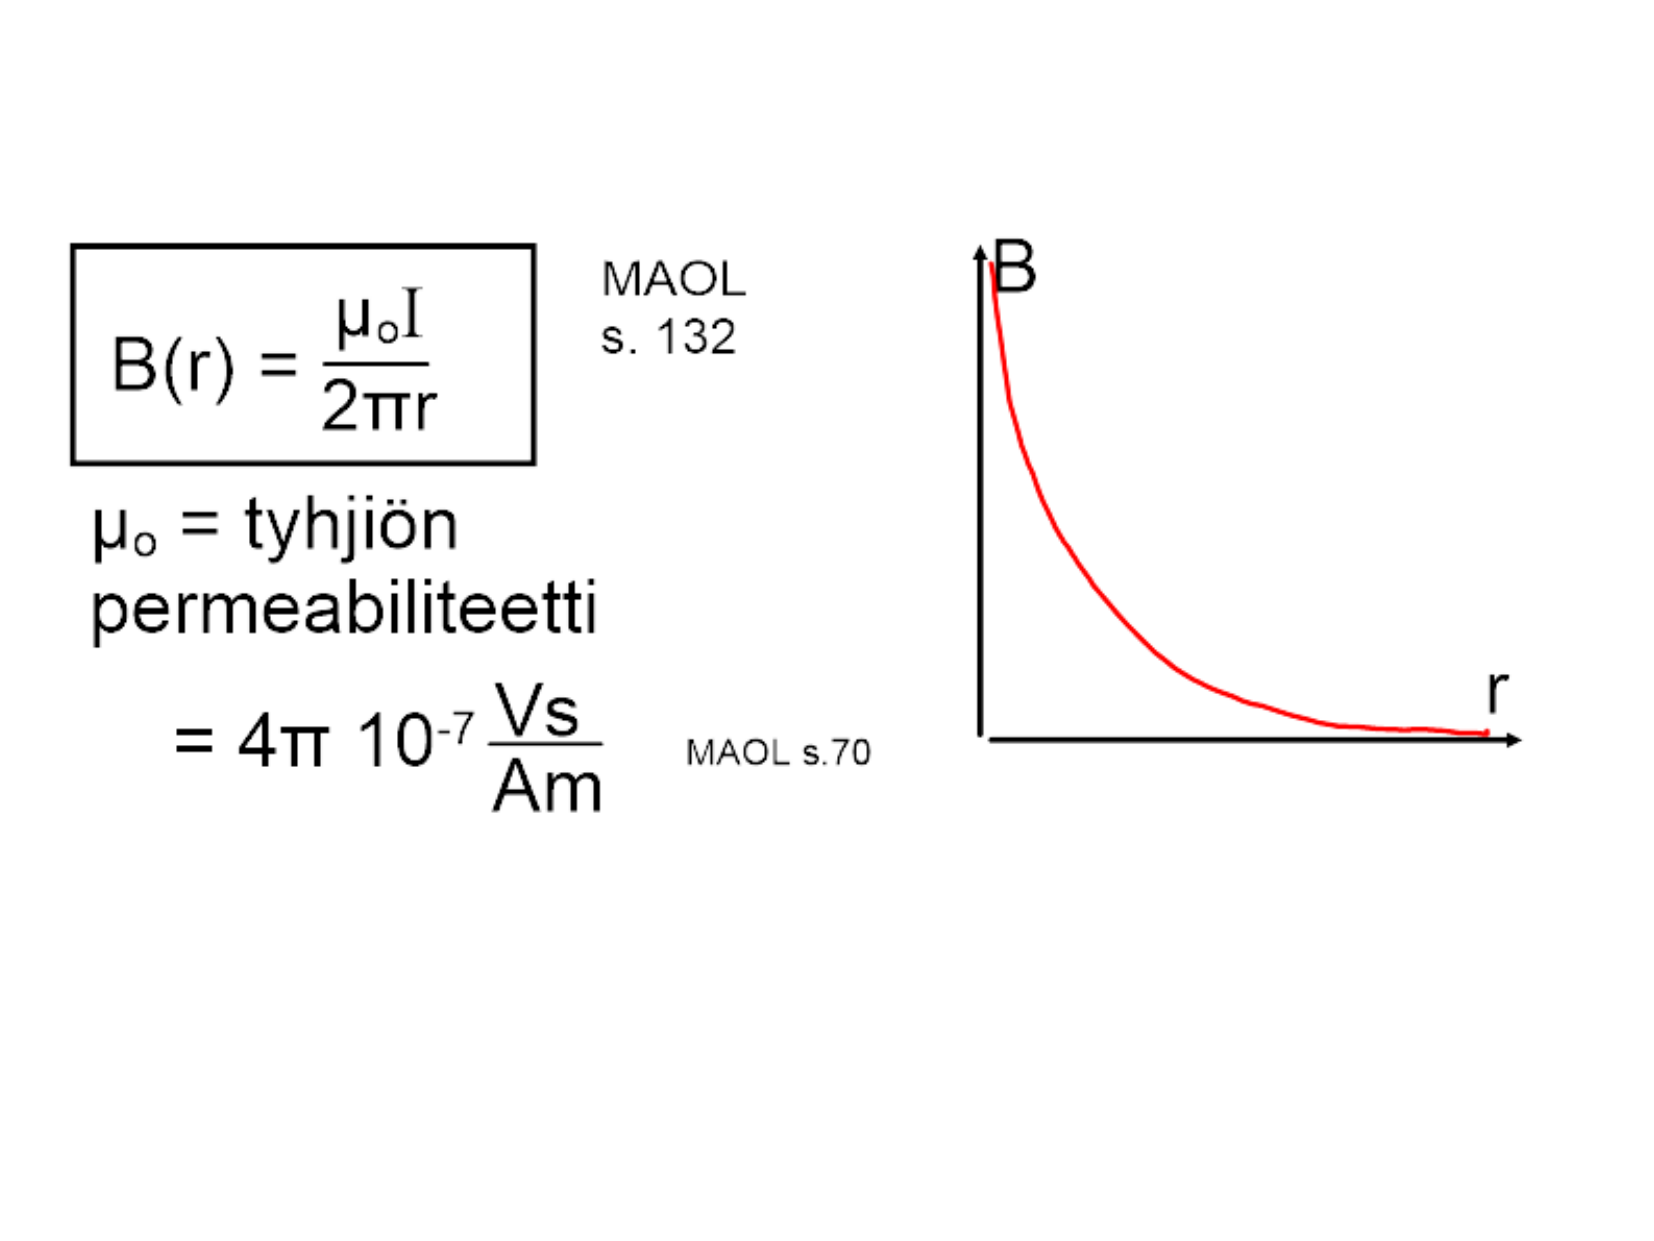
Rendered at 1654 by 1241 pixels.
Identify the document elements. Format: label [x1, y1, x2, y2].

picture [27, 106, 1595, 890]
